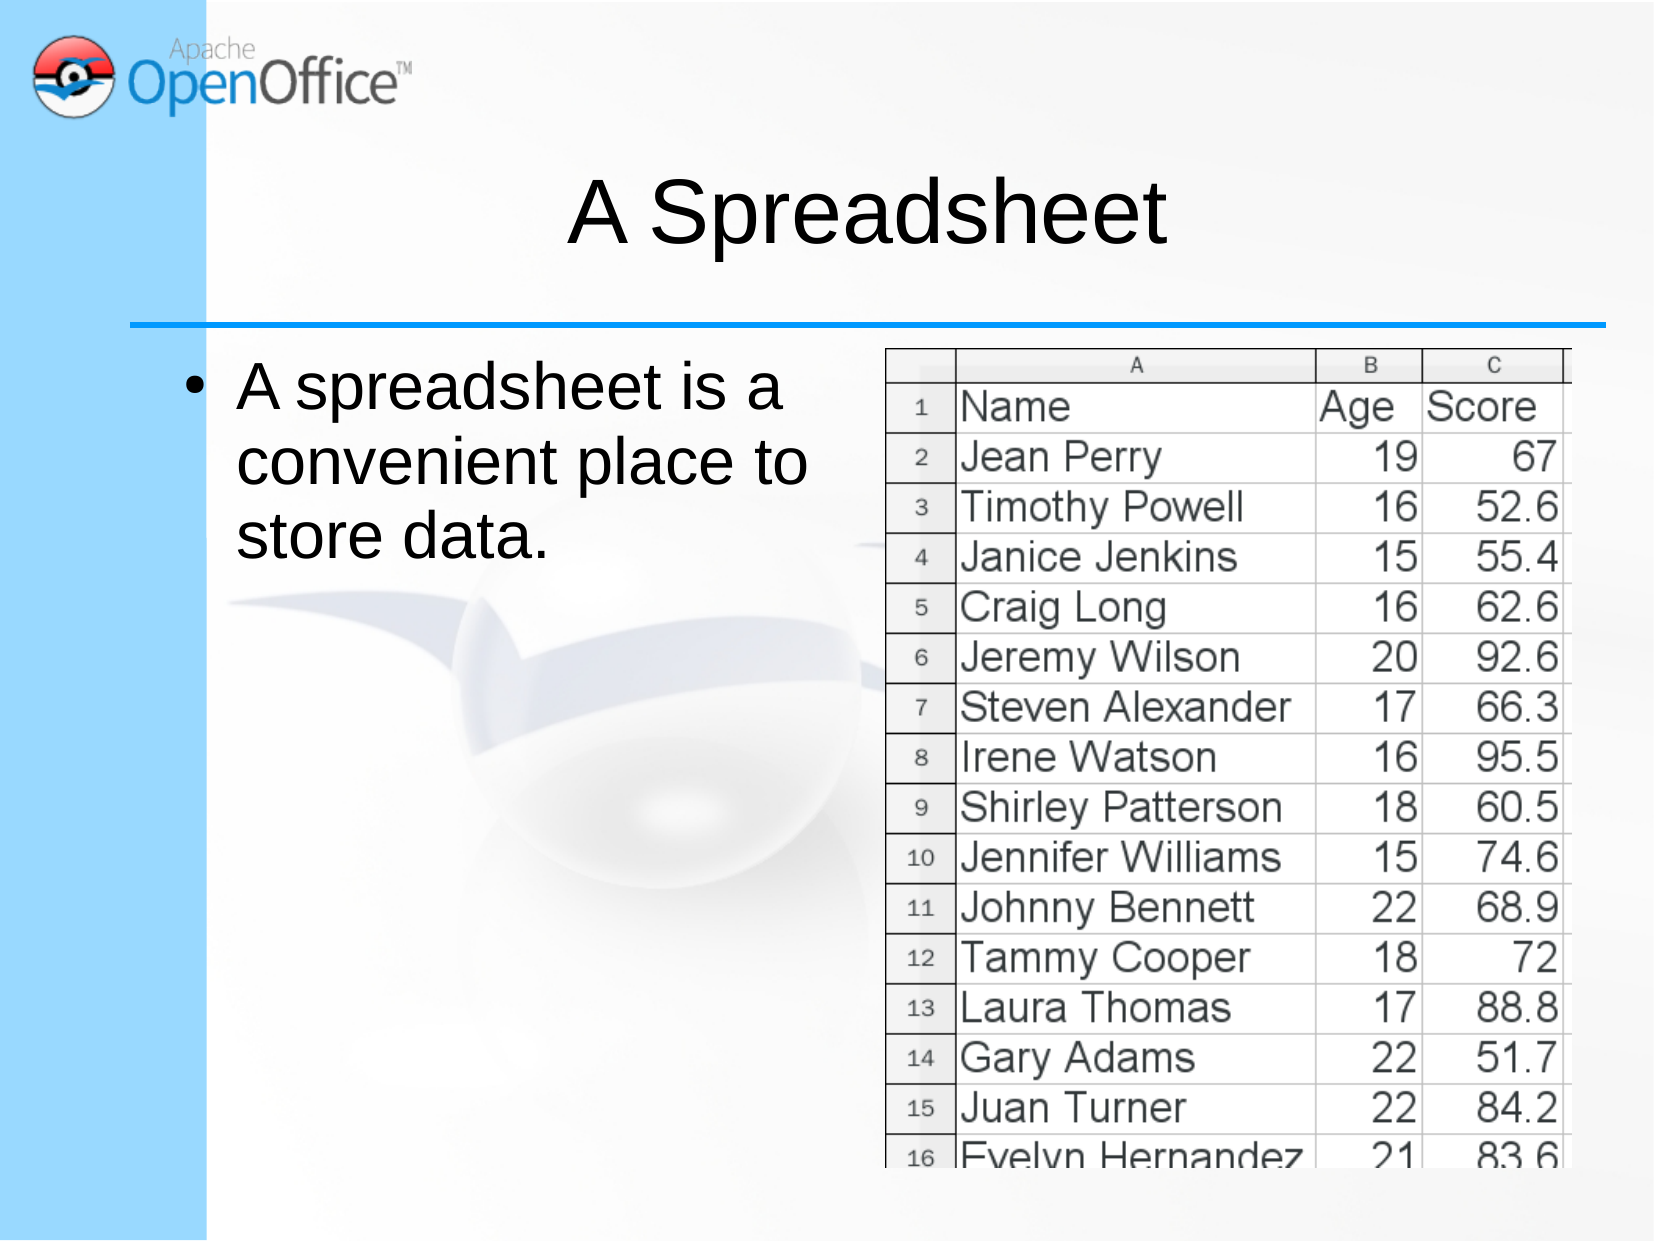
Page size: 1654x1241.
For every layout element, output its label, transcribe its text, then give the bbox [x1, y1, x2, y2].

title A Spreadsheet [165, 108, 1571, 316]
picture [31, 2, 1654, 1241]
list A spreadsheet is a convenient place to store data. [165, 349, 852, 1168]
